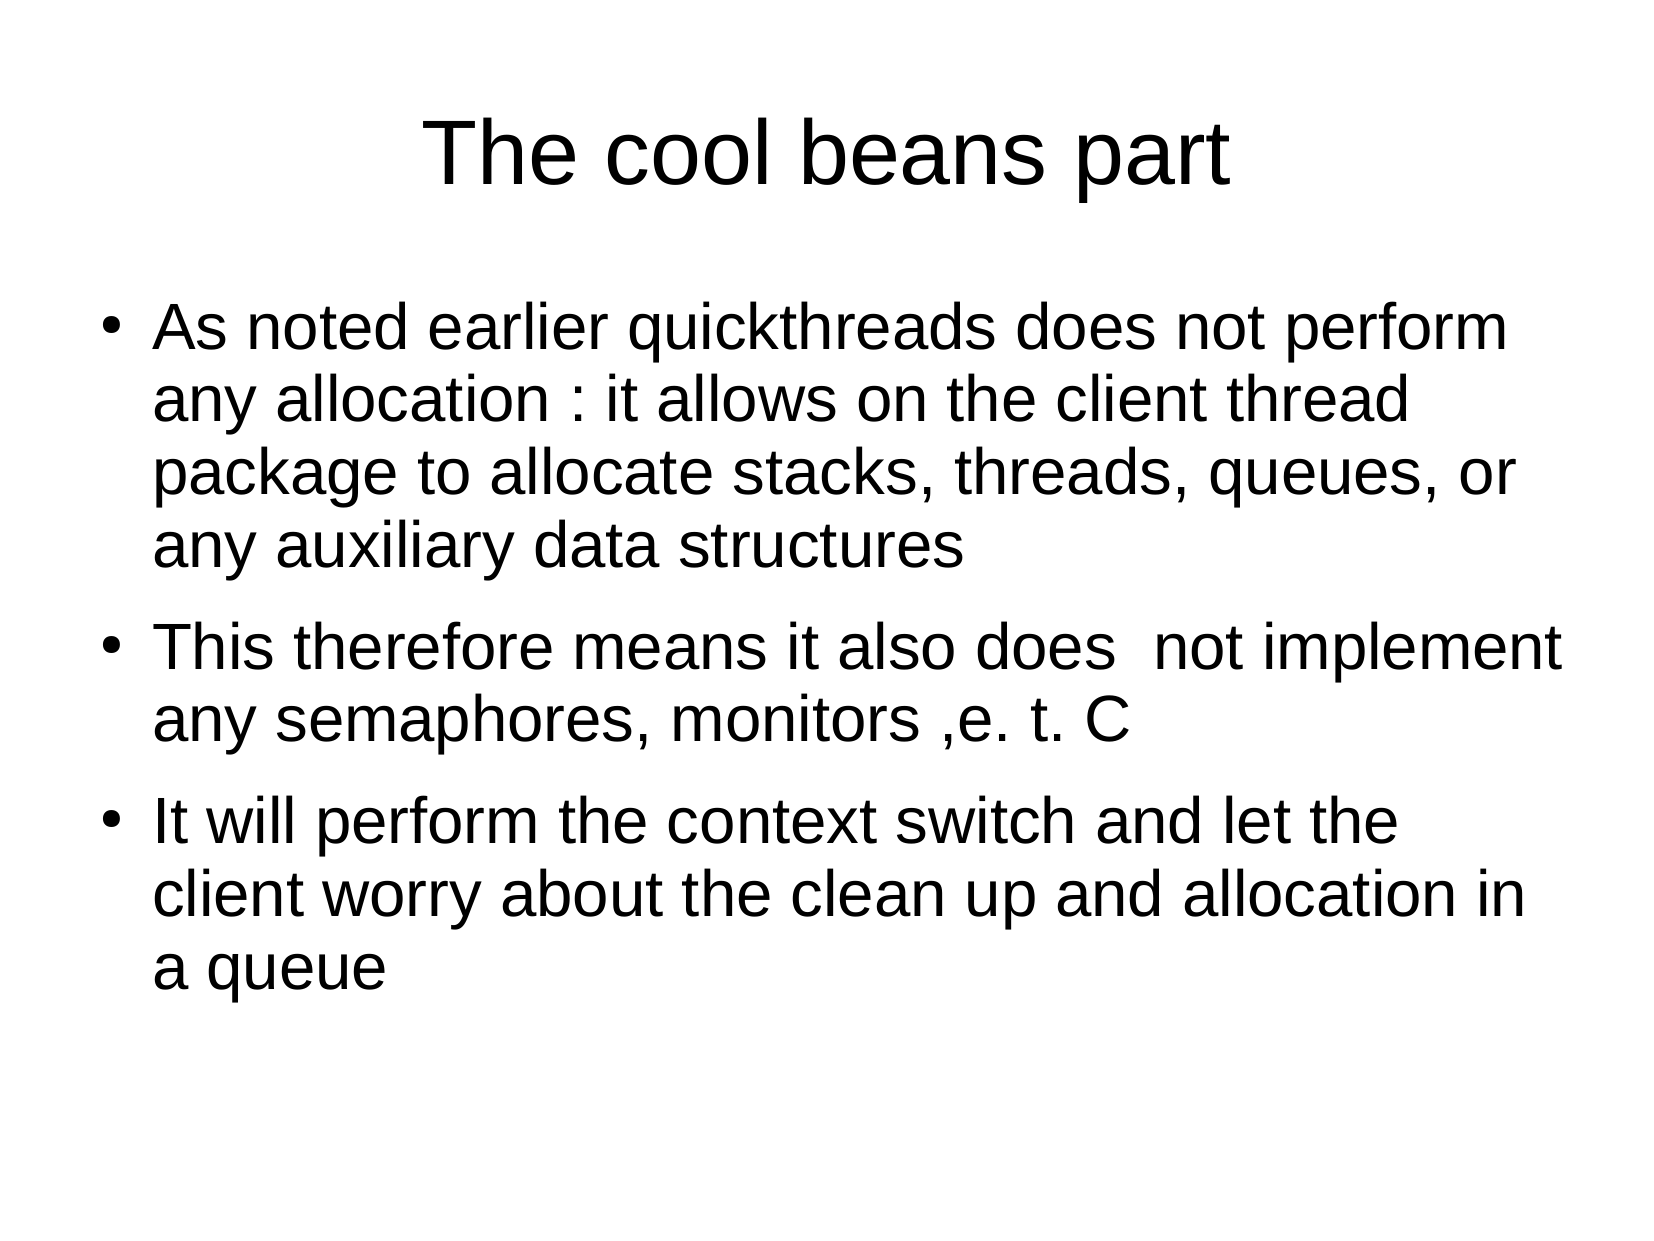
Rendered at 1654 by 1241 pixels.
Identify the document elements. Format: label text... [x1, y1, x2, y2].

list As noted earlier quickthreads does not perform any allocation : it allows on the client thread package to allocate stacks, threads, queues, or any auxiliary data structures This therefore means it also does not implement any semaphores, monitors ,e. t. C It will perform the context switch and let the client worry about the clean up and allocation in a queue [82, 290, 1571, 1010]
title The cool beans part [82, 49, 1571, 257]
